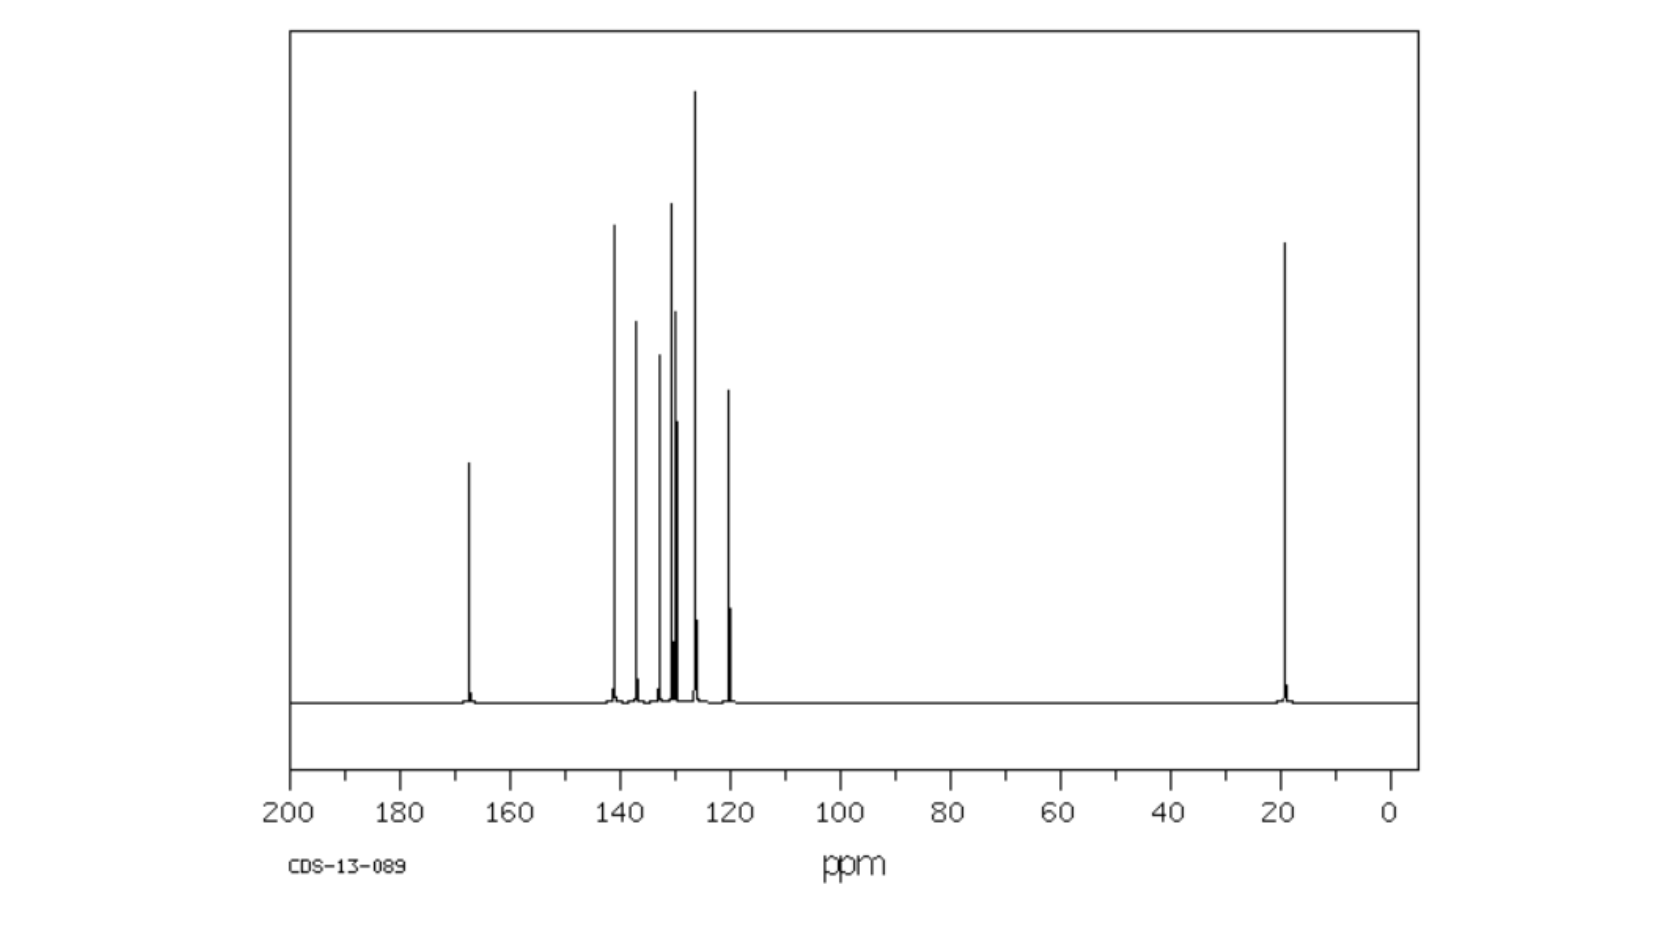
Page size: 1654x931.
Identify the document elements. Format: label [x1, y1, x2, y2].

picture [212, 0, 1489, 917]
